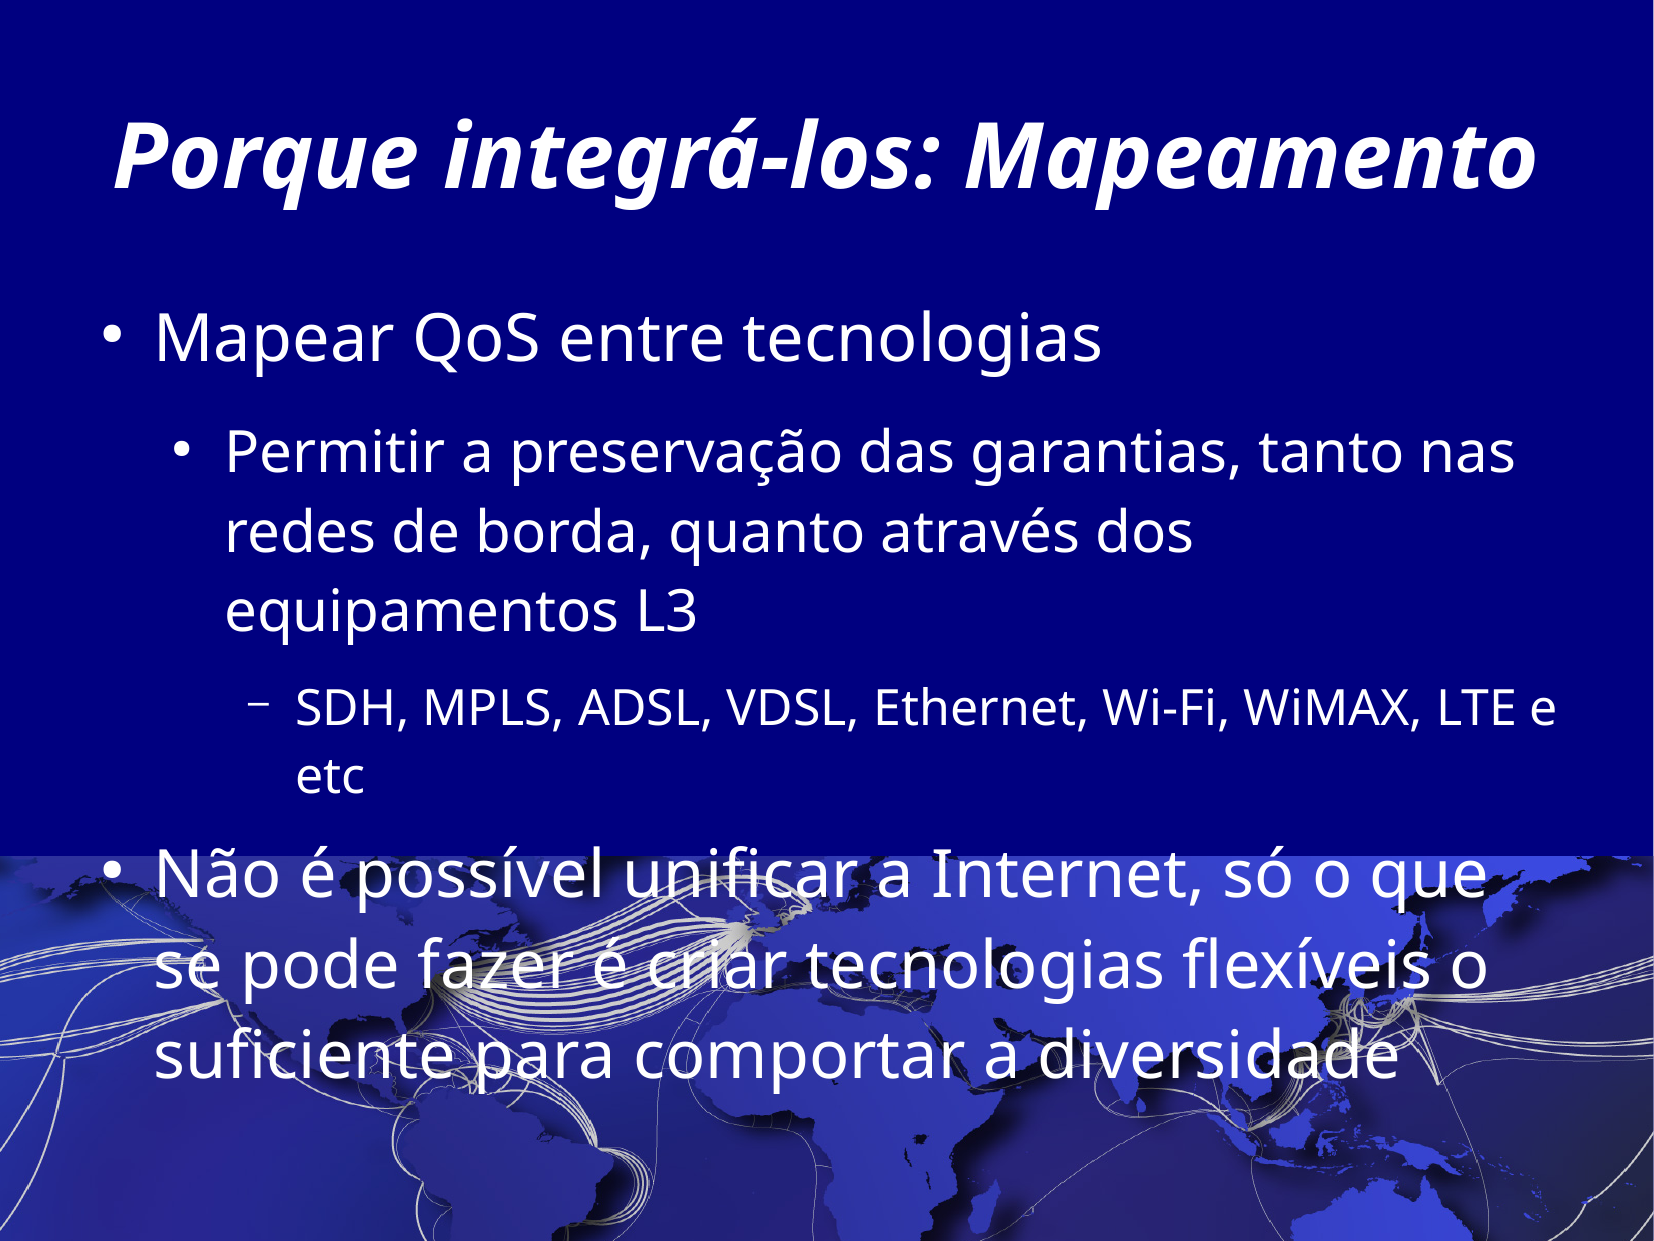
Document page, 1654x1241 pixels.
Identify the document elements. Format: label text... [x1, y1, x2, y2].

title Porque integrá-los: Mapeamento [82, 56, 1571, 250]
picture [0, 856, 1654, 1241]
list Mapear QoS entre tecnologias Permitir a preservação das garantias, tanto nas redes de borda, quanto através dos equipamentos L3 SDH, MPLS, ADSL, VDSL, Ethernet, Wi-Fi, WiMAX, LTE e etc Não é possível unificar a Internet, só o que se pode fazer é criar tecnologias flexíveis o suficiente para comportar a diversidade [82, 290, 1571, 1109]
